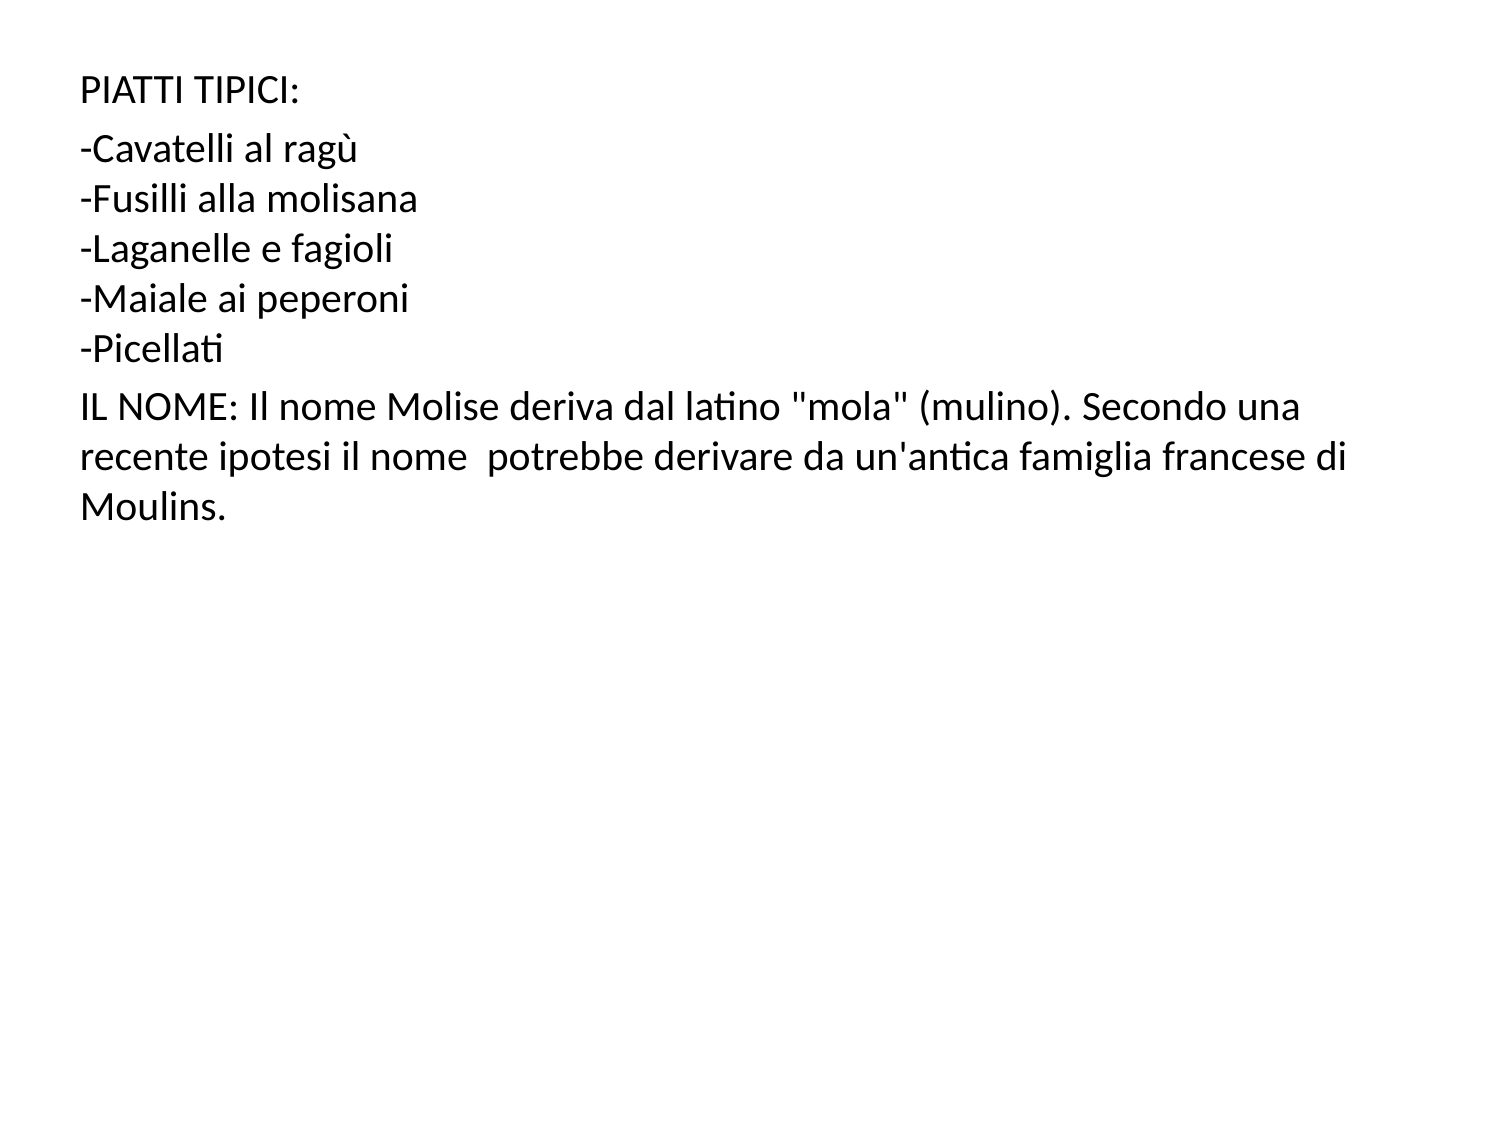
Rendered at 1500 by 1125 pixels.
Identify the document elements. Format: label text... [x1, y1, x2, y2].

list PIATTI TIPICI: -Cavatelli al ragù -Fusilli alla molisana -Laganelle e fagioli -Maiale ai peperoni -Picellati IL NOME: Il nome Molise deriva dal latino "mola" (mulino). Secondo una recente ipotesi il nome potrebbe derivare da un'antica famiglia francese di Moulins. [64, 54, 1415, 1005]
